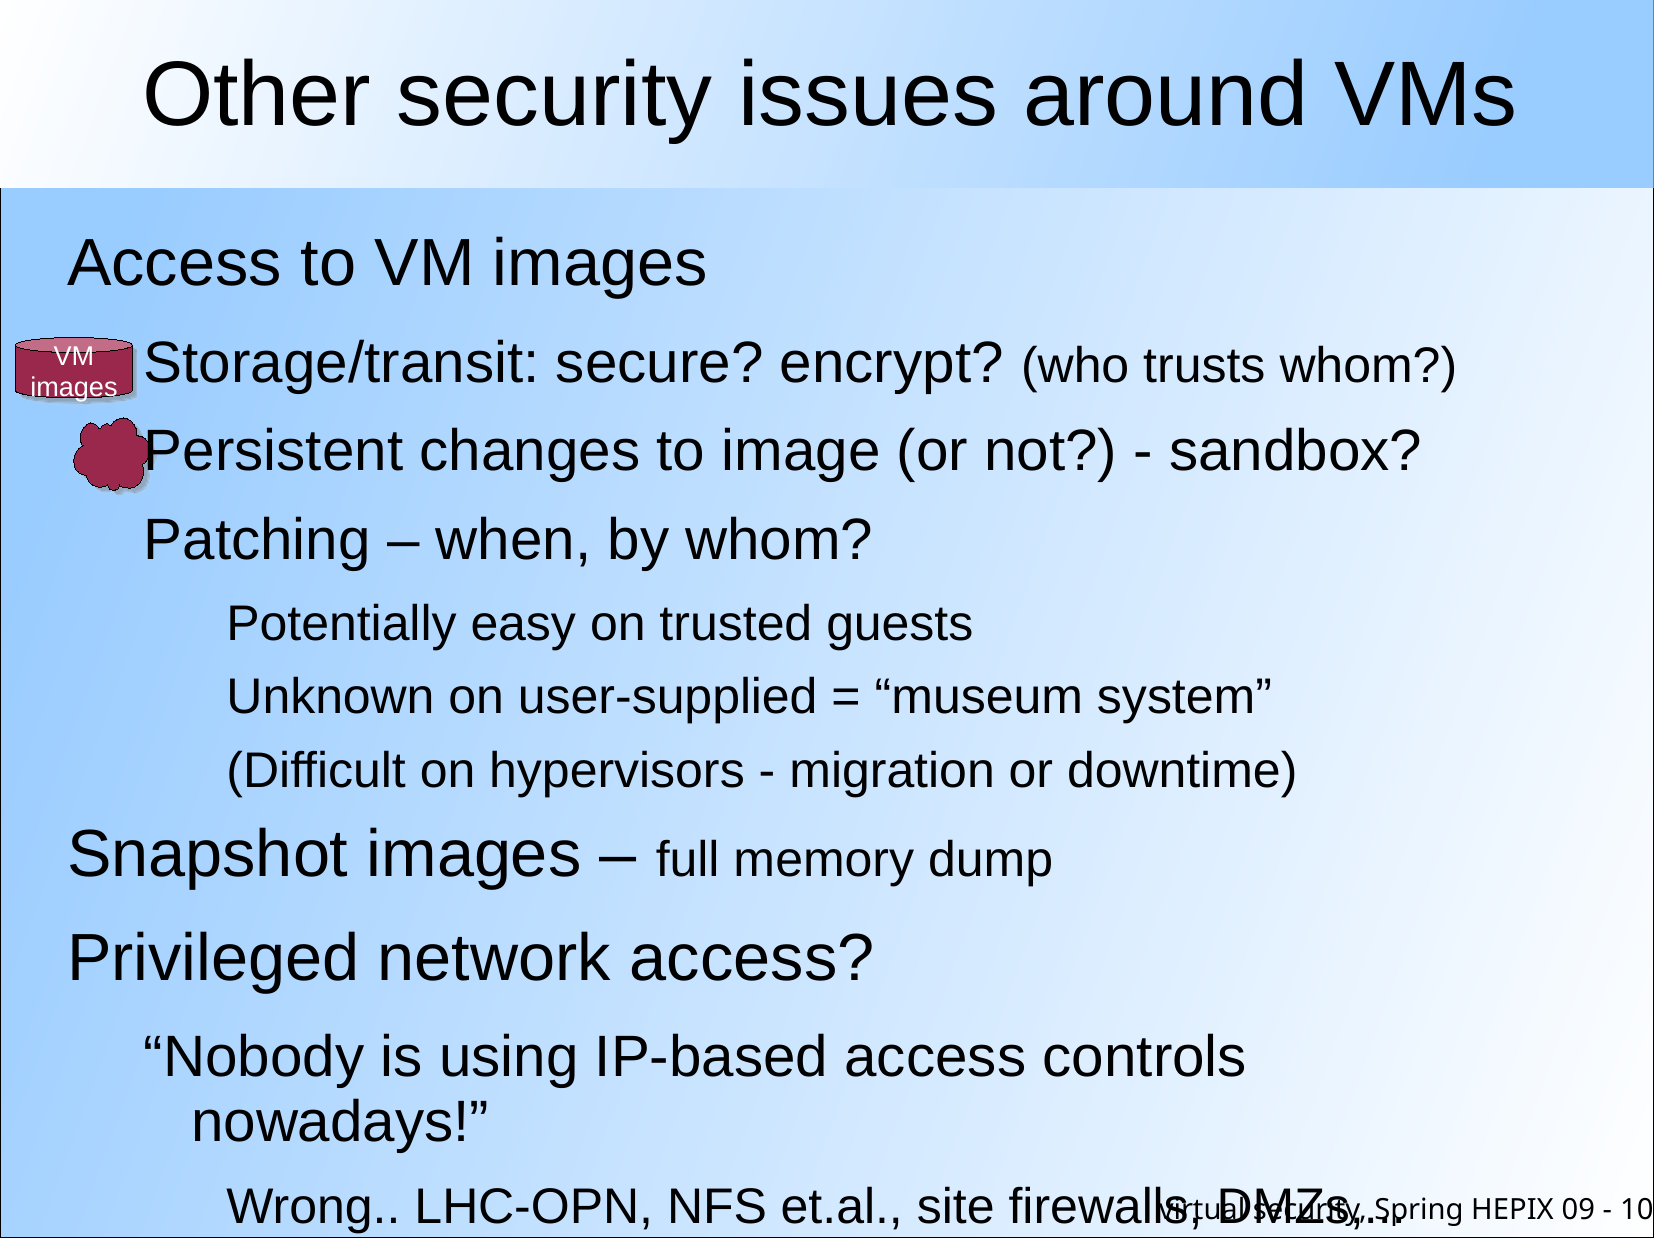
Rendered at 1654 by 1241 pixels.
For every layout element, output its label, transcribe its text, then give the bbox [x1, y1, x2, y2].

text_box VM images [15, 347, 49, 398]
list Access to VM images Storage/transit: secure? encrypt? (who trusts whom?) Persistent changes to image (or not?) - sandbox? Patching – when, by whom? Potentially easy on trusted guests Unknown on user-supplied = “museum system” (Difficult on hypervisors - migration or downtime) Snapshot images – full memory dump Privileged network access? “Nobody is using IP-based access controls nowadays!” Wrong.. LHC-OPN, NFS et.al., site firewalls, DMZs,... [49, 225, 1538, 1241]
title Other security issues around VMs [86, 0, 1576, 188]
